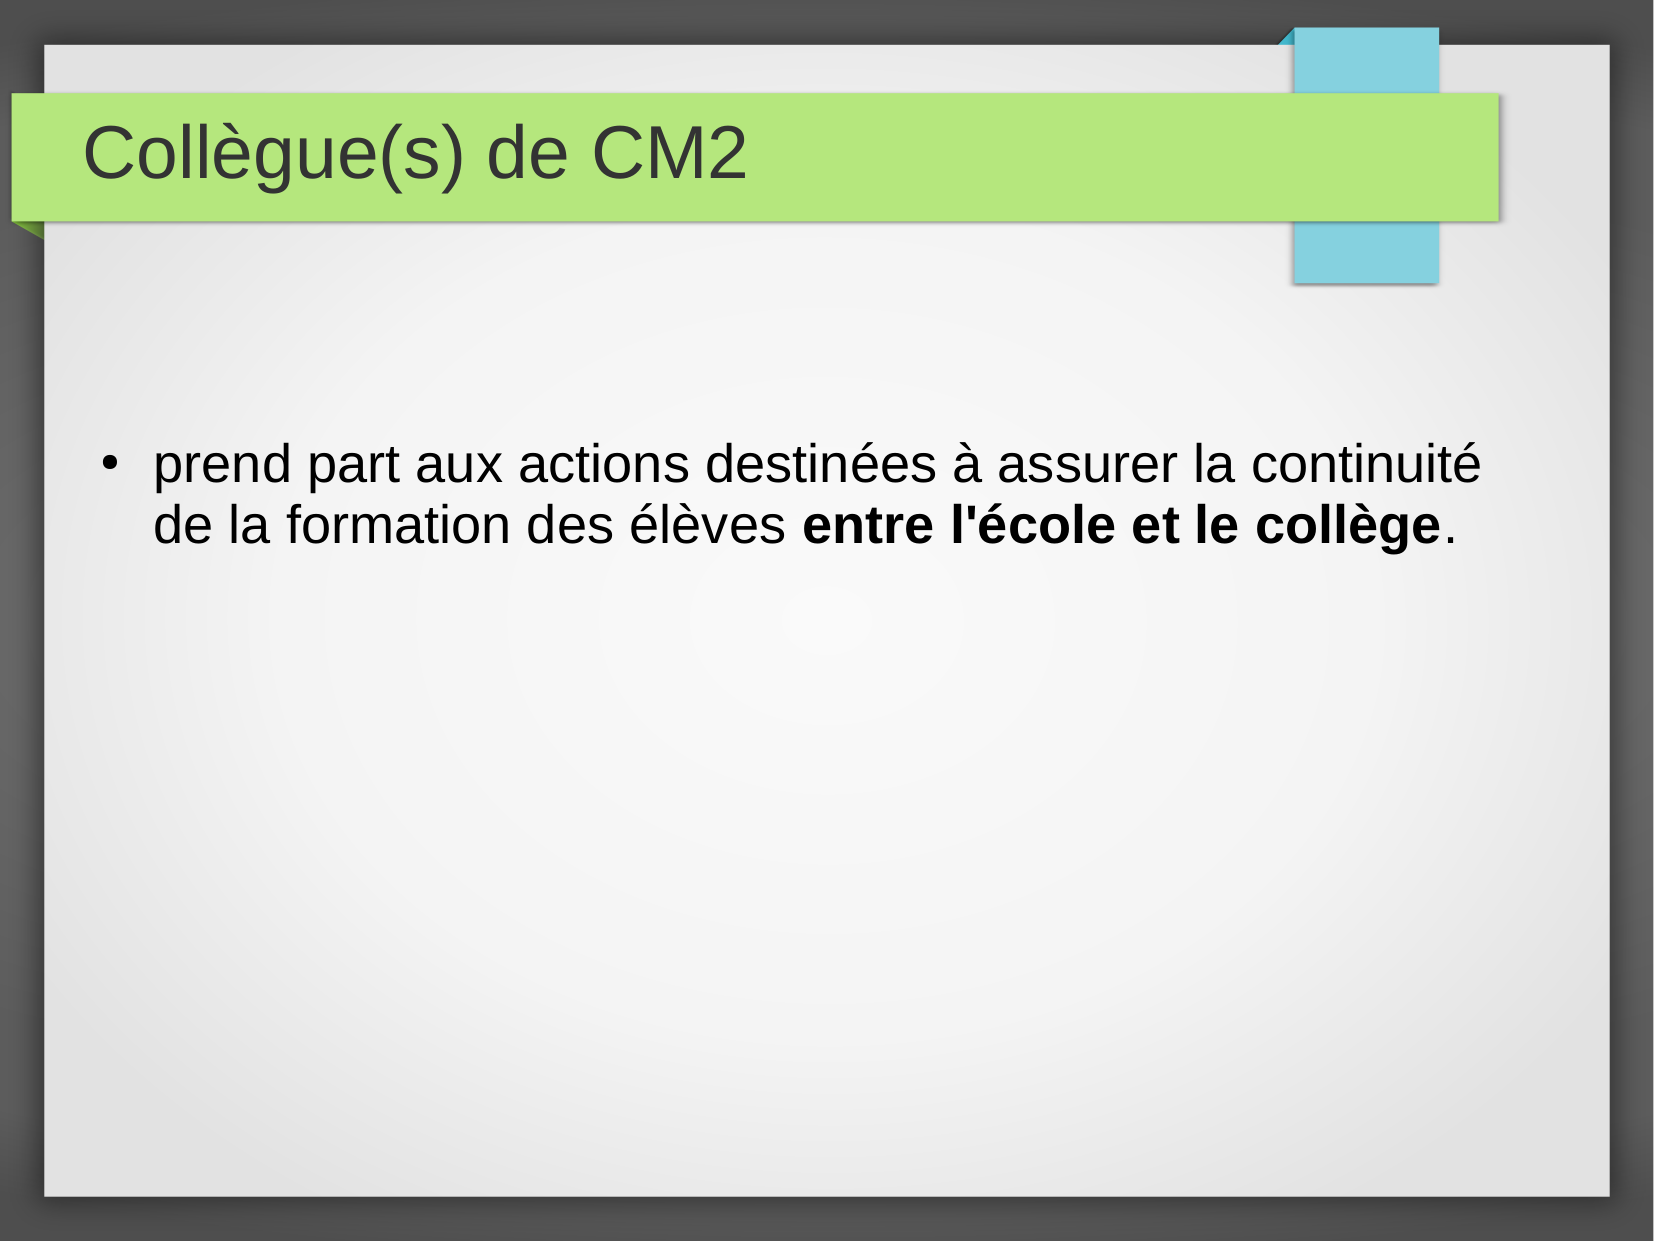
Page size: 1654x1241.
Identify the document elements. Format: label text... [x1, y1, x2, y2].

title Collègue(s) de CM2 [82, 49, 1571, 257]
picture [0, 0, 1654, 1241]
list prend part aux actions destinées à assurer la continuité de la formation des élèves entre l'école et le collège. [82, 343, 1538, 1063]
